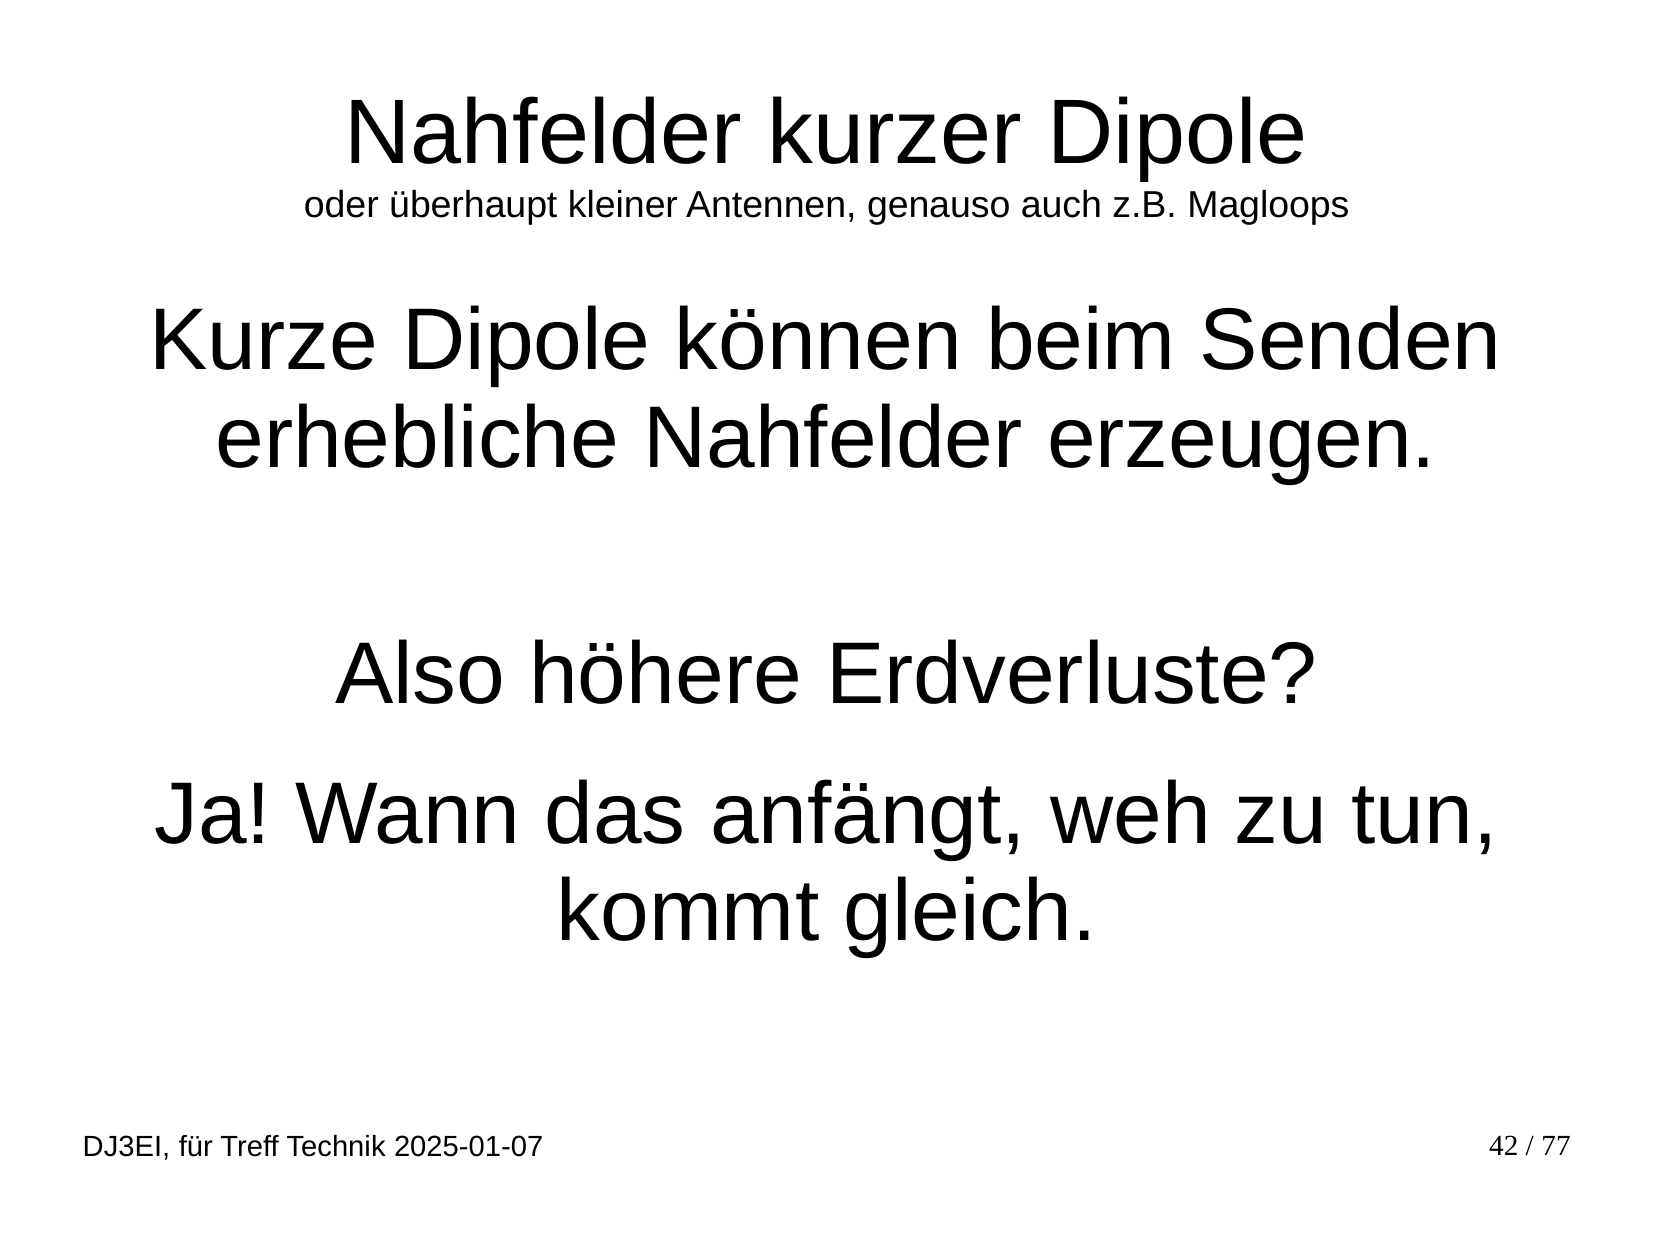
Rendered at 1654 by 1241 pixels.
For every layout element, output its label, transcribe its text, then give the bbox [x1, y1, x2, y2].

title Nahfelder kurzer Dipole oder überhaupt kleiner Antennen, genauso auch z.B. Magloops [82, 49, 1571, 257]
list Kurze Dipole können beim Senden erhebliche Nahfelder erzeugen. Also höhere Erdverluste? Ja! Wann das anfängt, weh zu tun, kommt gleich. [82, 290, 1571, 1010]
